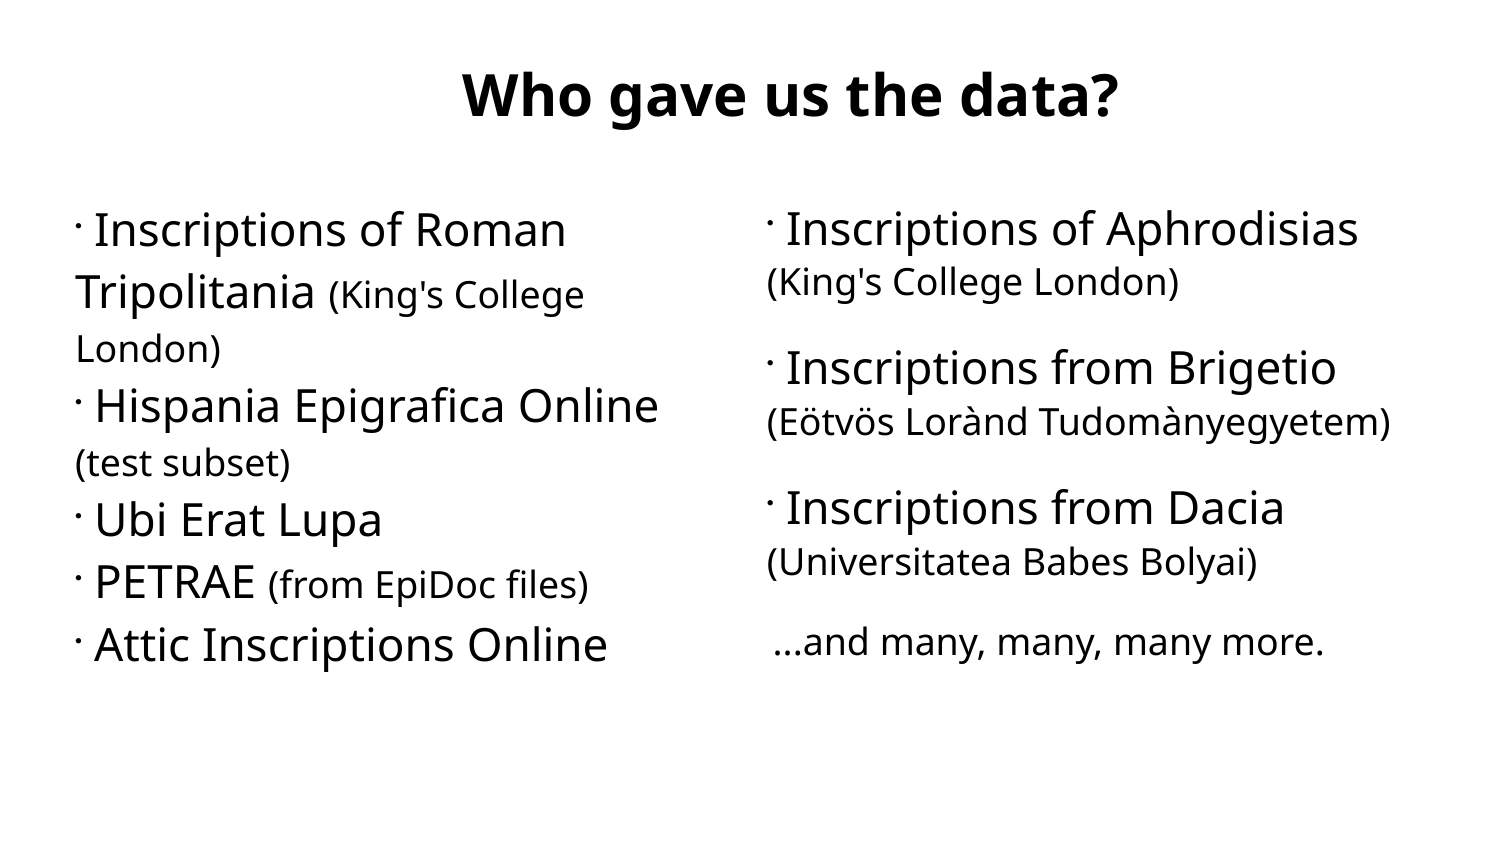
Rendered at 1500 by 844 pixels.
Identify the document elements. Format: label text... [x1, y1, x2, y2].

list Inscriptions of Roman Tripolitania (King's College London) Hispania Epigrafica Online (test subset) Ubi Erat Lupa PETRAE (from EpiDoc files) Attic Inscriptions Online [75, 197, 734, 687]
list Inscriptions of Aphrodisias (King's College London) Inscriptions from Brigetio (Eötvös Lorànd Tudomànyegyetem) Inscriptions from Dacia (Universitatea Babes Bolyai) ...and many, many, many more. [766, 197, 1426, 687]
text_box Who gave us the data? [141, 47, 1406, 142]
